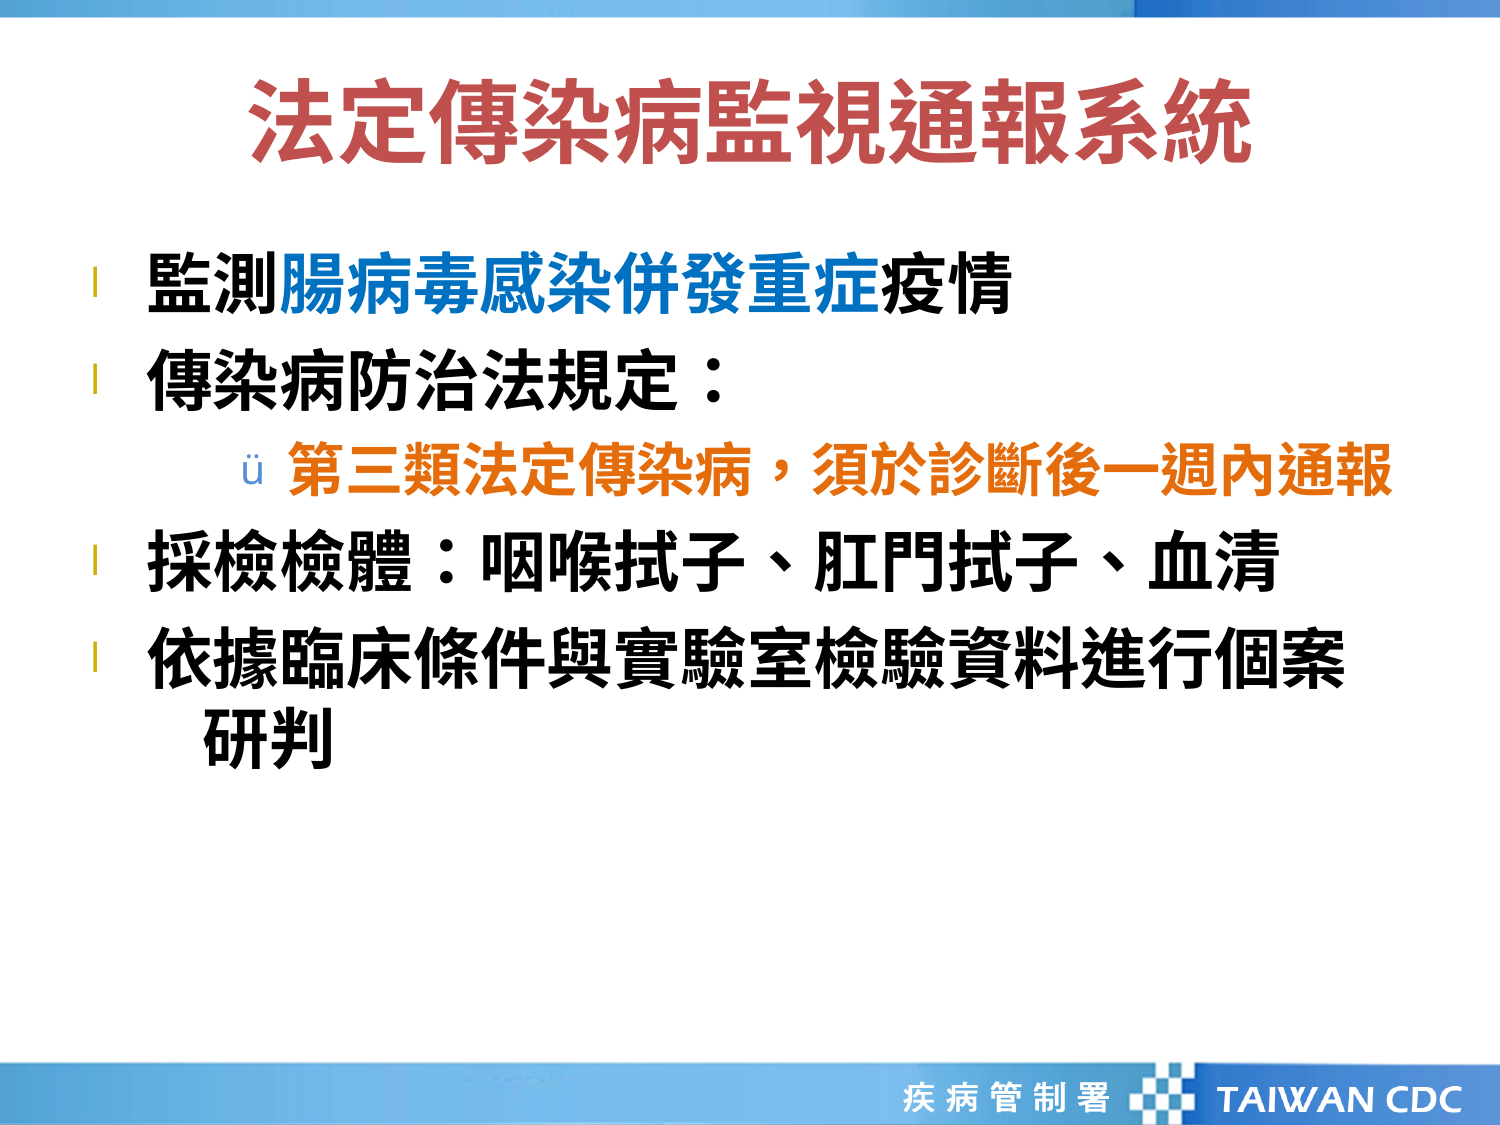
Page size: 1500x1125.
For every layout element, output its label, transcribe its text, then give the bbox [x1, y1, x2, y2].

title 法定傳染病監視通報系統 [75, 25, 1426, 214]
list 監測腸病毒感染併發重症疫情 傳染病防治法規定： 第三類法定傳染病，須於診斷後一週內通報 採檢檢體：咽喉拭子、肛門拭子、血清 依據臨床條件與實驗室檢驗資料進行個案研判 [75, 234, 1426, 978]
